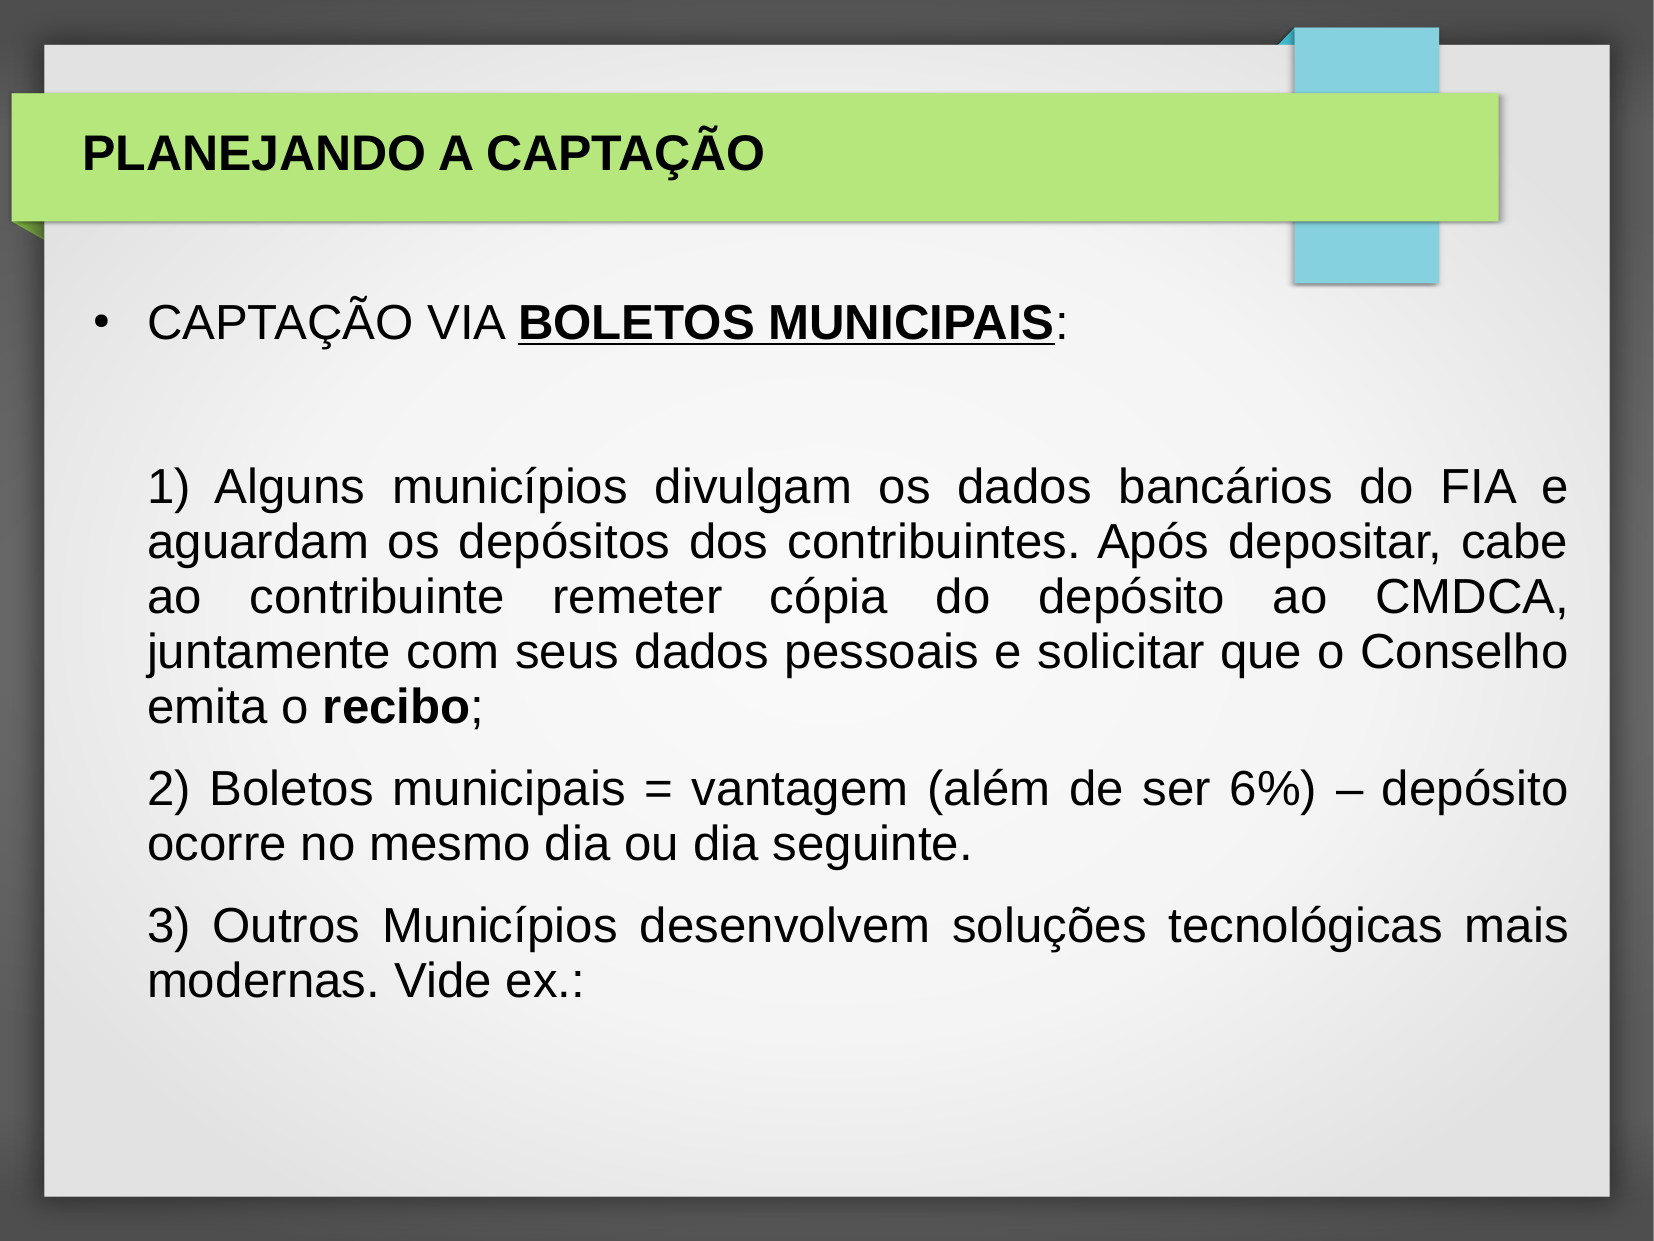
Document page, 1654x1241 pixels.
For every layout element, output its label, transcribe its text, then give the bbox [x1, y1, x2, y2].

list CAPTAÇÃO VIA BOLETOS MUNICIPAIS: 1) Alguns municípios divulgam os dados bancários do FIA e aguardam os depósitos dos contribuintes. Após depositar, cabe ao contribuinte remeter cópia do depósito ao CMDCA, juntamente com seus dados pessoais e solicitar que o Conselho emita o recibo; 2) Boletos municipais = vantagem (além de ser 6%) – depósito ocorre no mesmo dia ou dia seguinte. 3) Outros Municípios desenvolvem soluções tecnológicas mais modernas. Vide ex.: [82, 295, 1571, 1015]
picture [0, 0, 1654, 1241]
title PLANEJANDO A CAPTAÇÃO [82, 94, 1264, 213]
